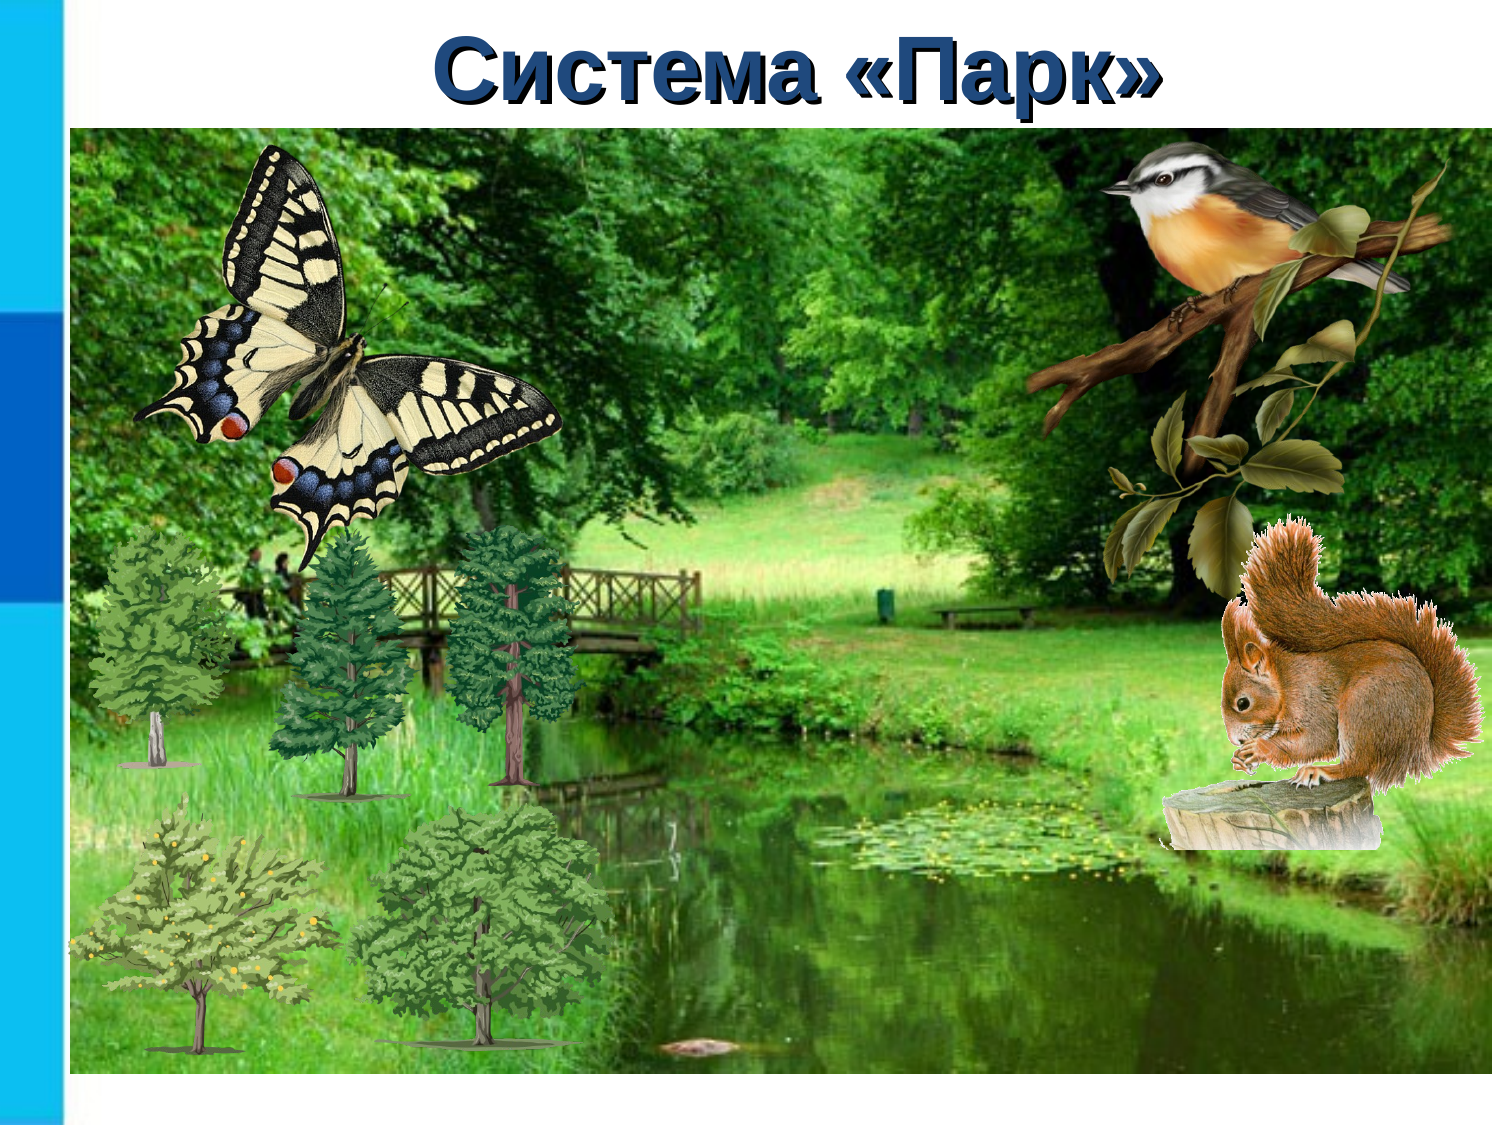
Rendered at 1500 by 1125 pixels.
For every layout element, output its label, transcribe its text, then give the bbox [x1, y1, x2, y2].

title Система «Парк» [171, 11, 1425, 116]
picture [0, 0, 1500, 1125]
